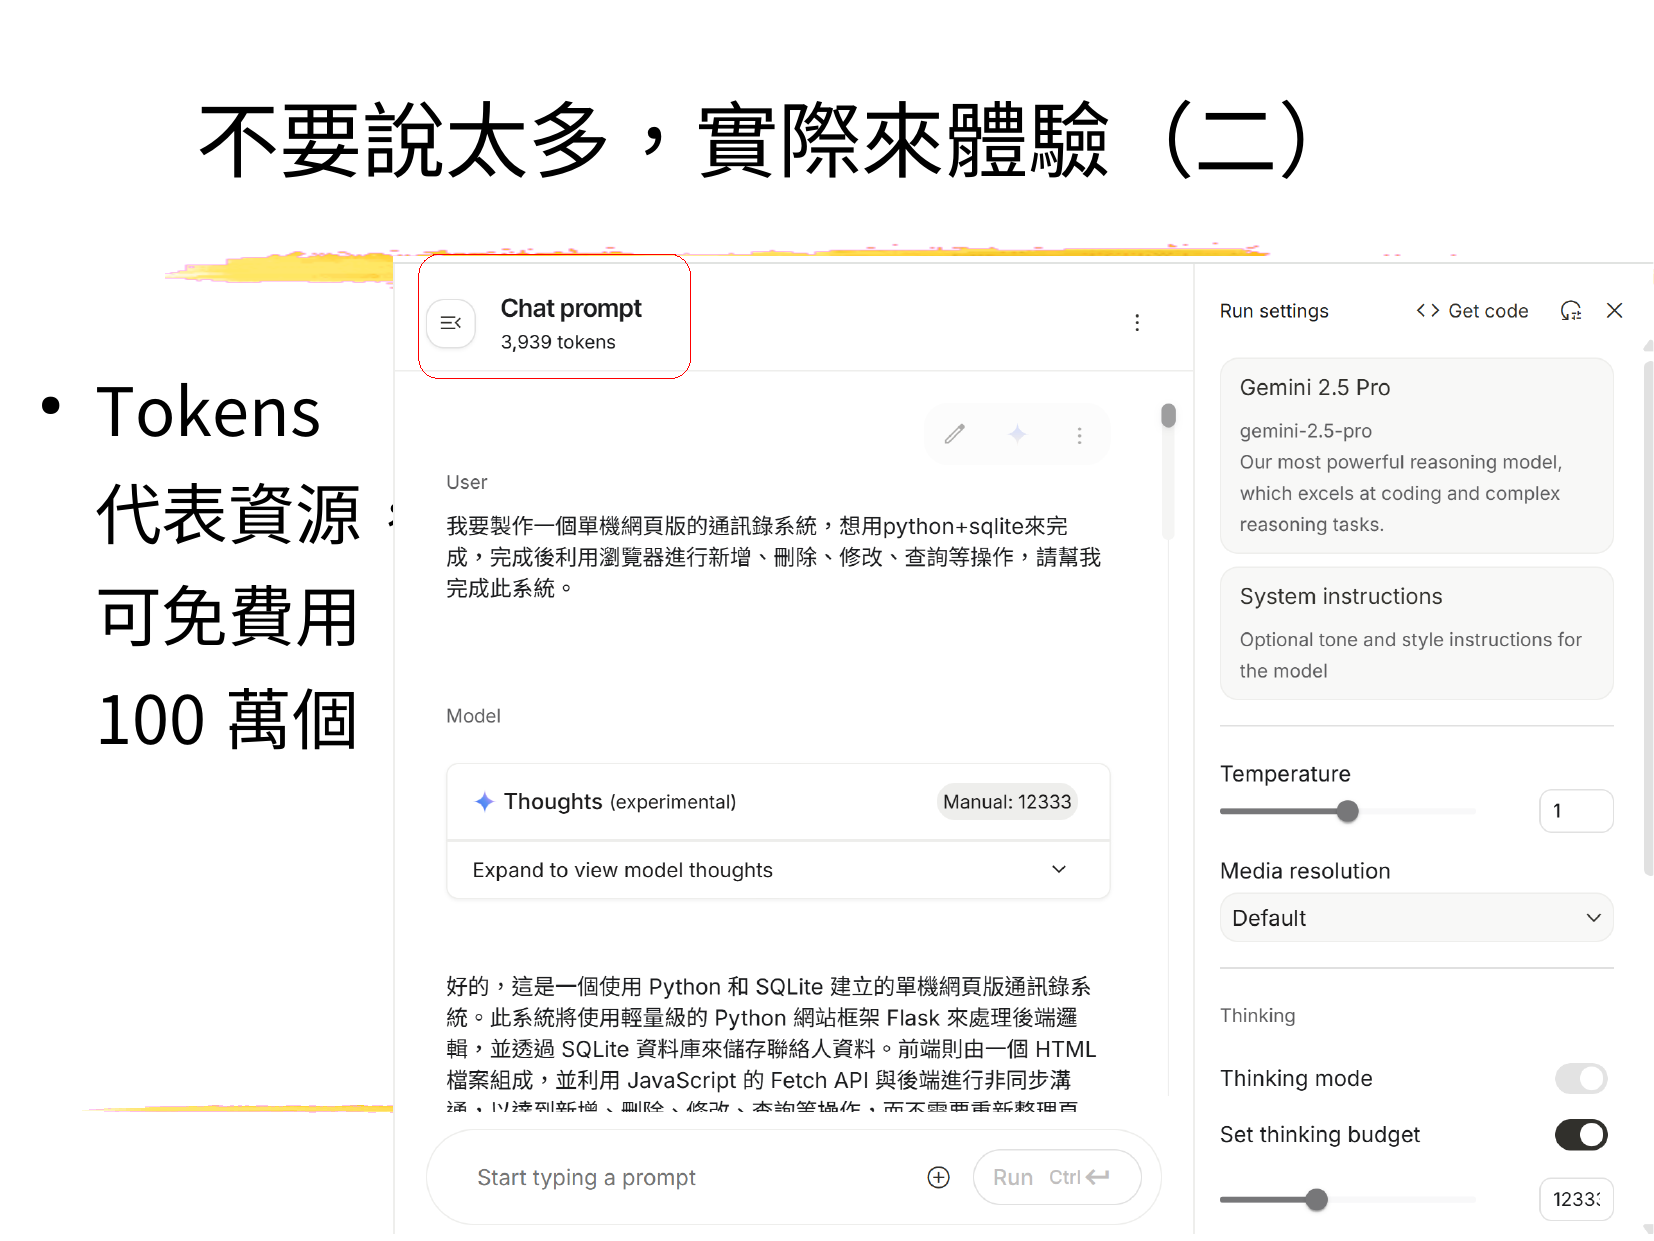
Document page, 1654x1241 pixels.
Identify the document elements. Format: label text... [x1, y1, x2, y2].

list Tokens代表資源，可免費用100萬個 [38, 353, 393, 1098]
picture [82, 237, 1654, 1234]
title 不要說太多，實際來體驗（二） [76, 28, 1482, 235]
